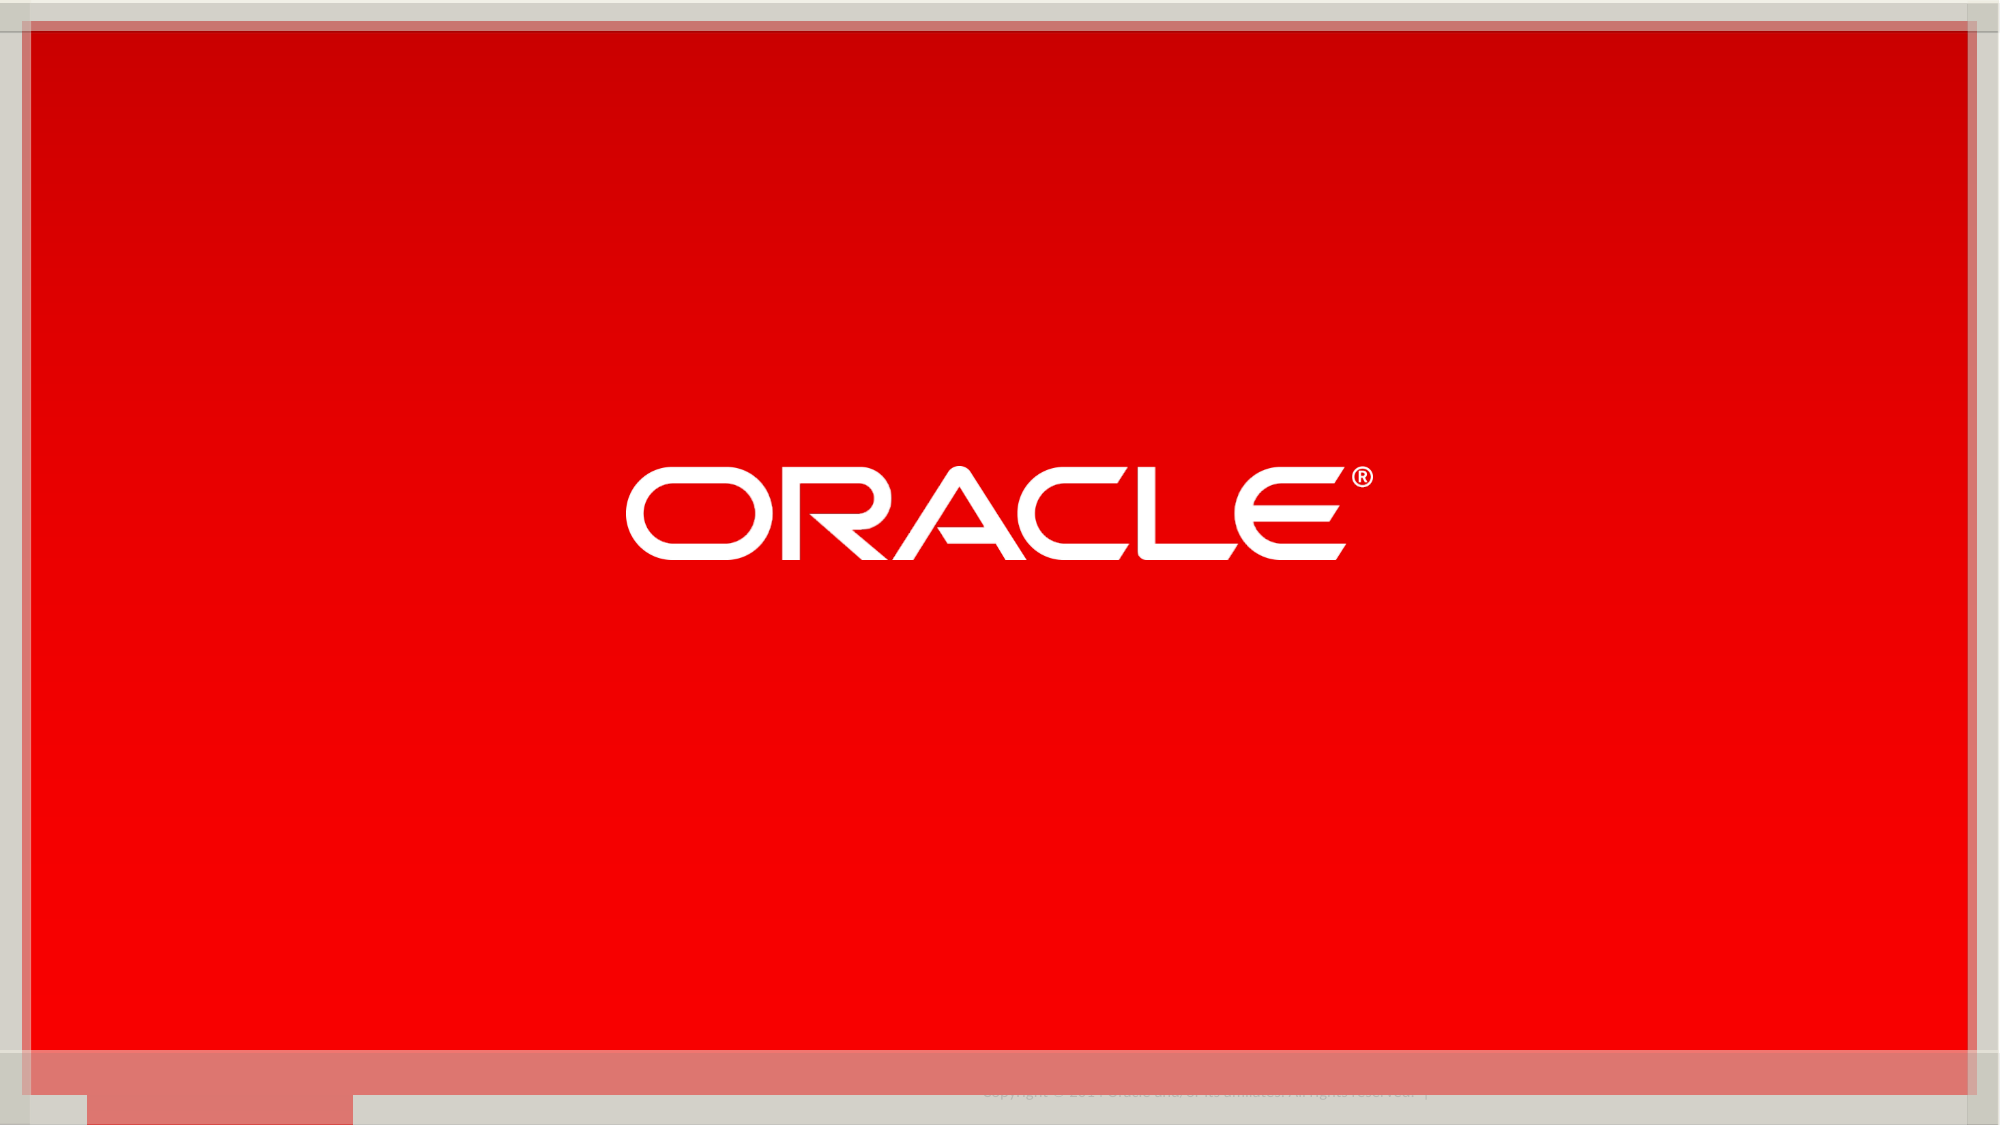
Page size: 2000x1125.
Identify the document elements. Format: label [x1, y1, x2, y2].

picture [32, 31, 1967, 1050]
